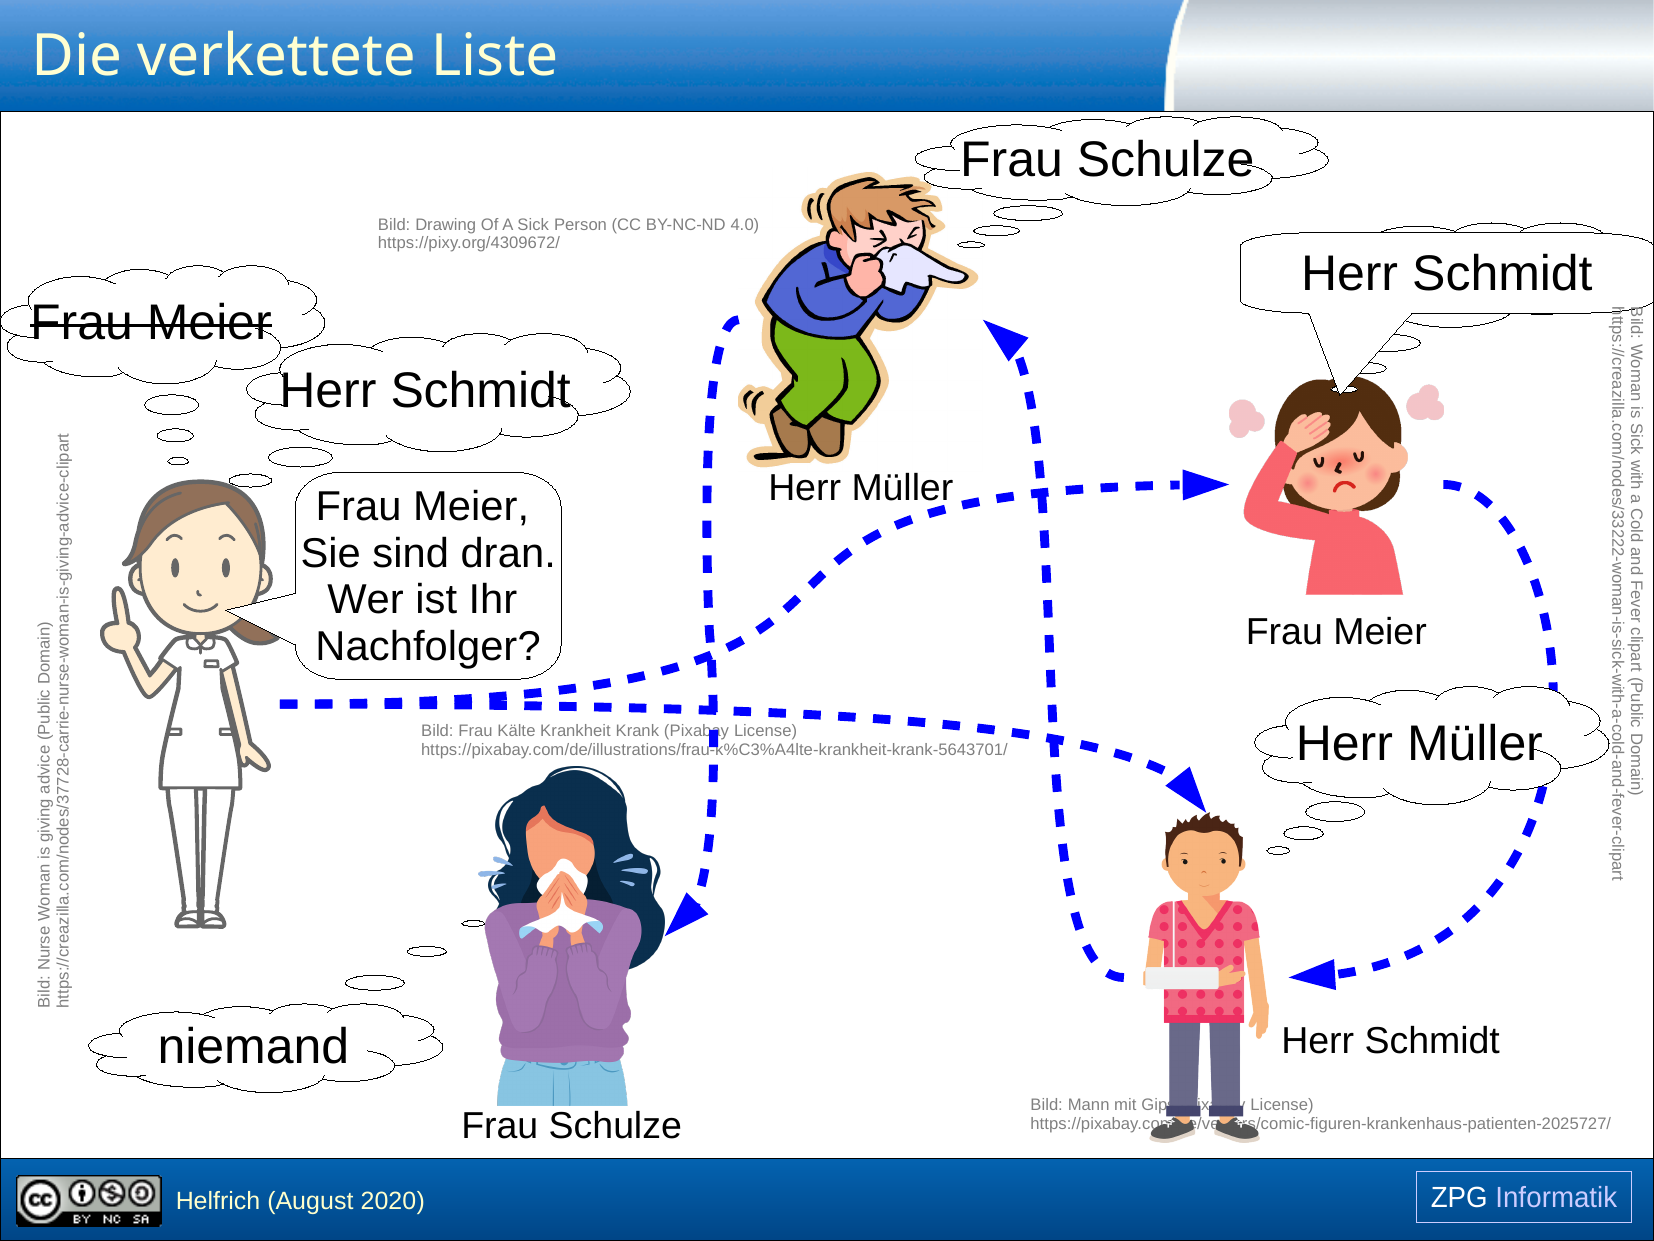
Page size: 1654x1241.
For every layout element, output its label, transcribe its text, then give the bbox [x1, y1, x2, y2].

text_box Herr Schmidt [1379, 334, 1421, 352]
title Die verkettete Liste [31, 14, 1151, 92]
text_box Herr Schmidt [1380, 222, 1604, 233]
text_box Frau Meier [157, 428, 194, 442]
text_box Herr Schmidt [268, 447, 333, 468]
picture [99, 479, 280, 929]
picture [738, 167, 983, 472]
text_box Herr Schmidt [246, 333, 631, 452]
text_box Bild: Nurse Woman is giving advice (Public Domain) https://creazilla.com/nodes/37728-carrie-nurse-woman-is-giving-advice-clipart [27, 395, 80, 1024]
text_box Bild: Frau Kälte Krankheit Krank (Pixabay License) https://pixabay.com/de/illustrations/frau-k%C3%A4lte-krankheit-krank-5643701/ [406, 714, 1035, 767]
text_box Bild: Mann mit Gips (Pixabay License) https://pixabay.com/de/vectors/comic-figuren-krankenhaus-patienten-2025727/ [1289, 1087, 1644, 1141]
text_box Bild: Woman is Sick with a Cold and Fever clipart (Public Domain) https://creazilla.com/nodes/33222-woman-is-sick-with-a-cold-and-fever-clipart [1601, 292, 1654, 920]
text_box niemand [461, 920, 485, 927]
picture [1229, 368, 1444, 601]
picture [0, 0, 1654, 111]
text_box Bild: Mann mit Gips (Pixabay License) https://pixabay.com/de/vectors/comic-figuren-krankenhaus-patienten-2025727/ [1015, 1087, 1123, 1141]
text_box Herr Müller [1254, 686, 1601, 805]
text_box niemand [88, 1003, 443, 1093]
text_box Frau Meier [144, 394, 199, 415]
picture [478, 766, 665, 1106]
text_box Herr Schmidt [1240, 232, 1654, 396]
text_box Herr Müller [1305, 801, 1365, 822]
text_box niemand [345, 975, 405, 991]
text_box Herr Schmidt [229, 473, 272, 479]
text_box Frau Schulze [993, 205, 1063, 221]
text_box Frau Schulze [973, 225, 1020, 236]
picture [16, 1175, 162, 1227]
text_box Herr Schmidt [1360, 362, 1387, 374]
text_box Bild: Drawing Of A Sick Person (CC BY-NC-ND 4.0) https://pixy.org/4309672/ [363, 207, 776, 260]
text_box Herr Müller [1283, 826, 1324, 840]
text_box Frau Meier [0, 265, 325, 384]
text_box niemand [407, 946, 447, 957]
text_box Herr Schmidt [1406, 314, 1510, 328]
text_box Frau Meier, Sie sind dran. Wer ist Ihr Nachfolger? [225, 472, 562, 680]
picture [1123, 812, 1289, 1143]
text_box Frau Schulze [915, 116, 1329, 206]
